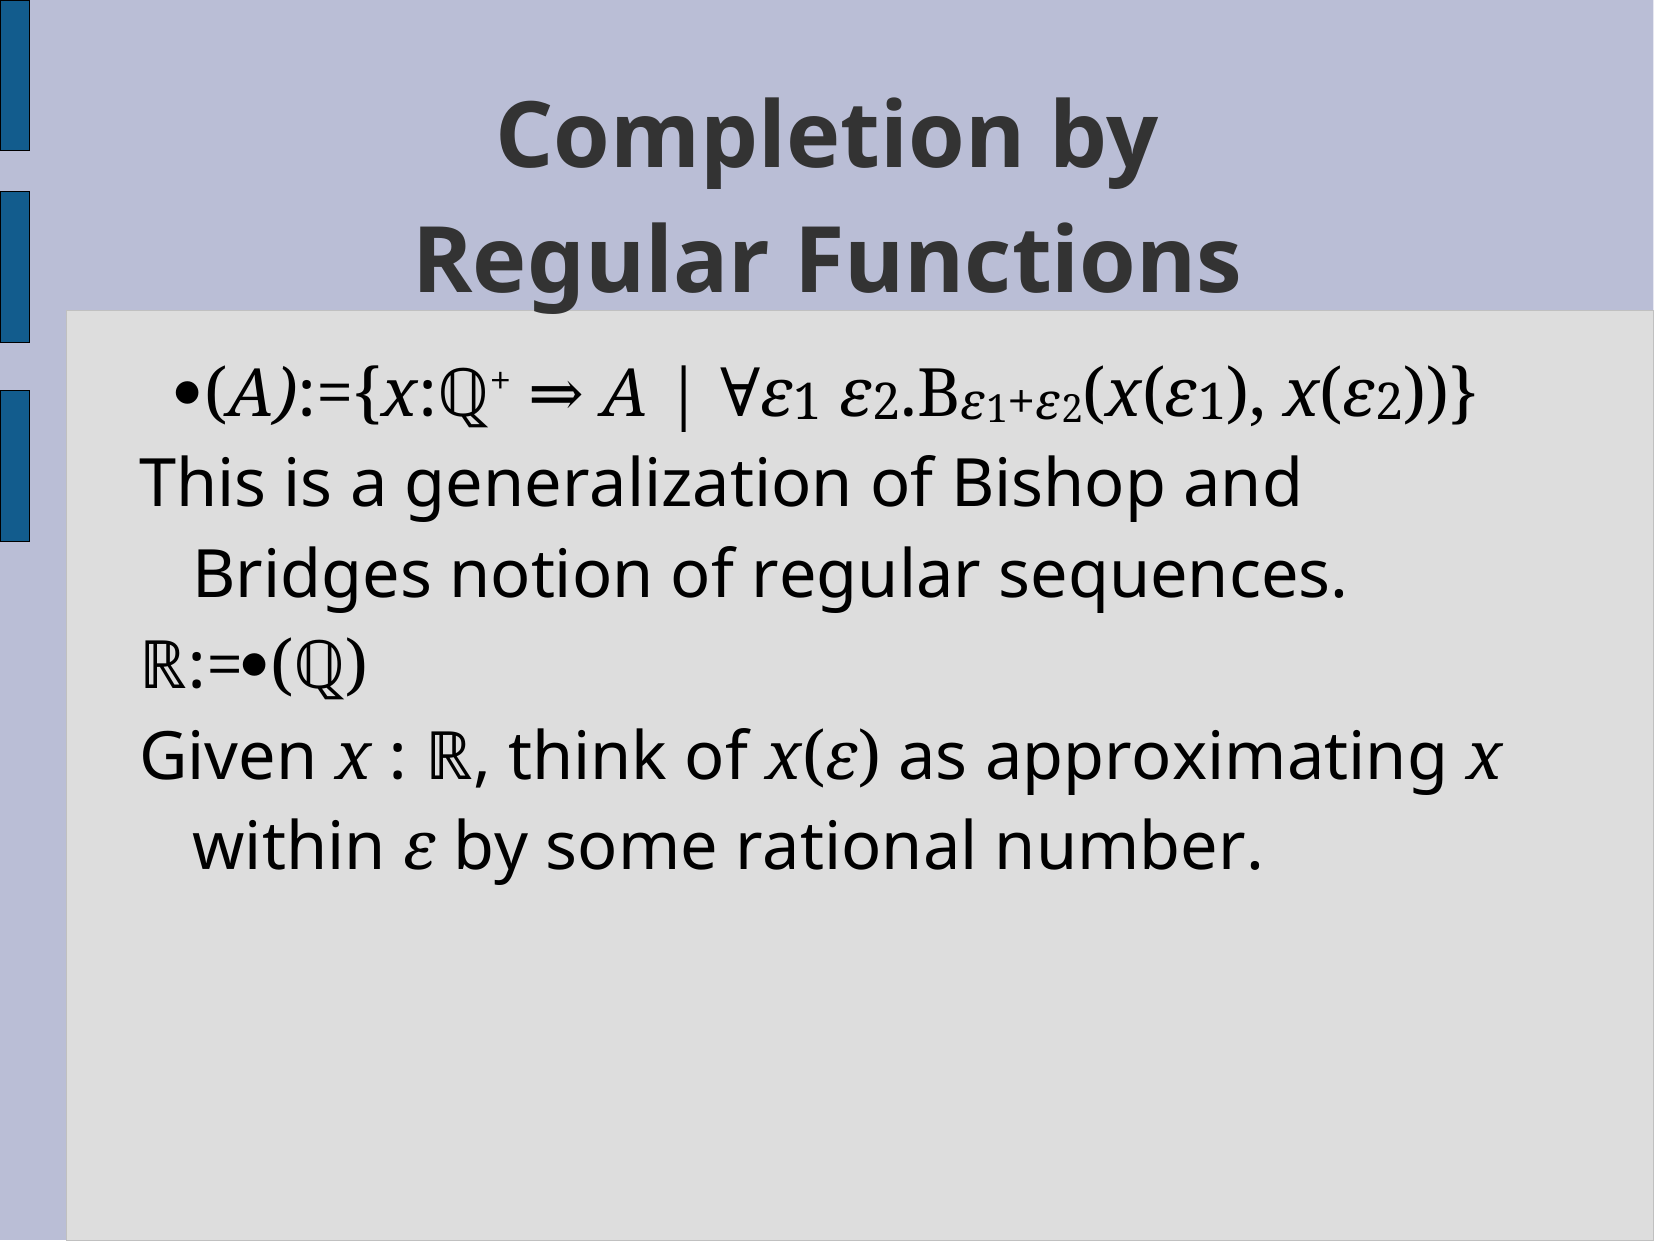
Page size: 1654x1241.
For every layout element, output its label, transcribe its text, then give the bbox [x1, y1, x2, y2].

list (A):={x:ℚ+ ⇒ A | ∀ε1 ε2.Bε1+ε2(x(ε1), x(ε2))} This is a generalization of Bishop and Bridges notion of regular sequences. ℝ:=(ℚ) Given x : ℝ, think of x(ε) as approximating x within ε by some rational number. [121, 344, 1534, 1127]
title Completion by Regular Functions [121, 45, 1534, 344]
